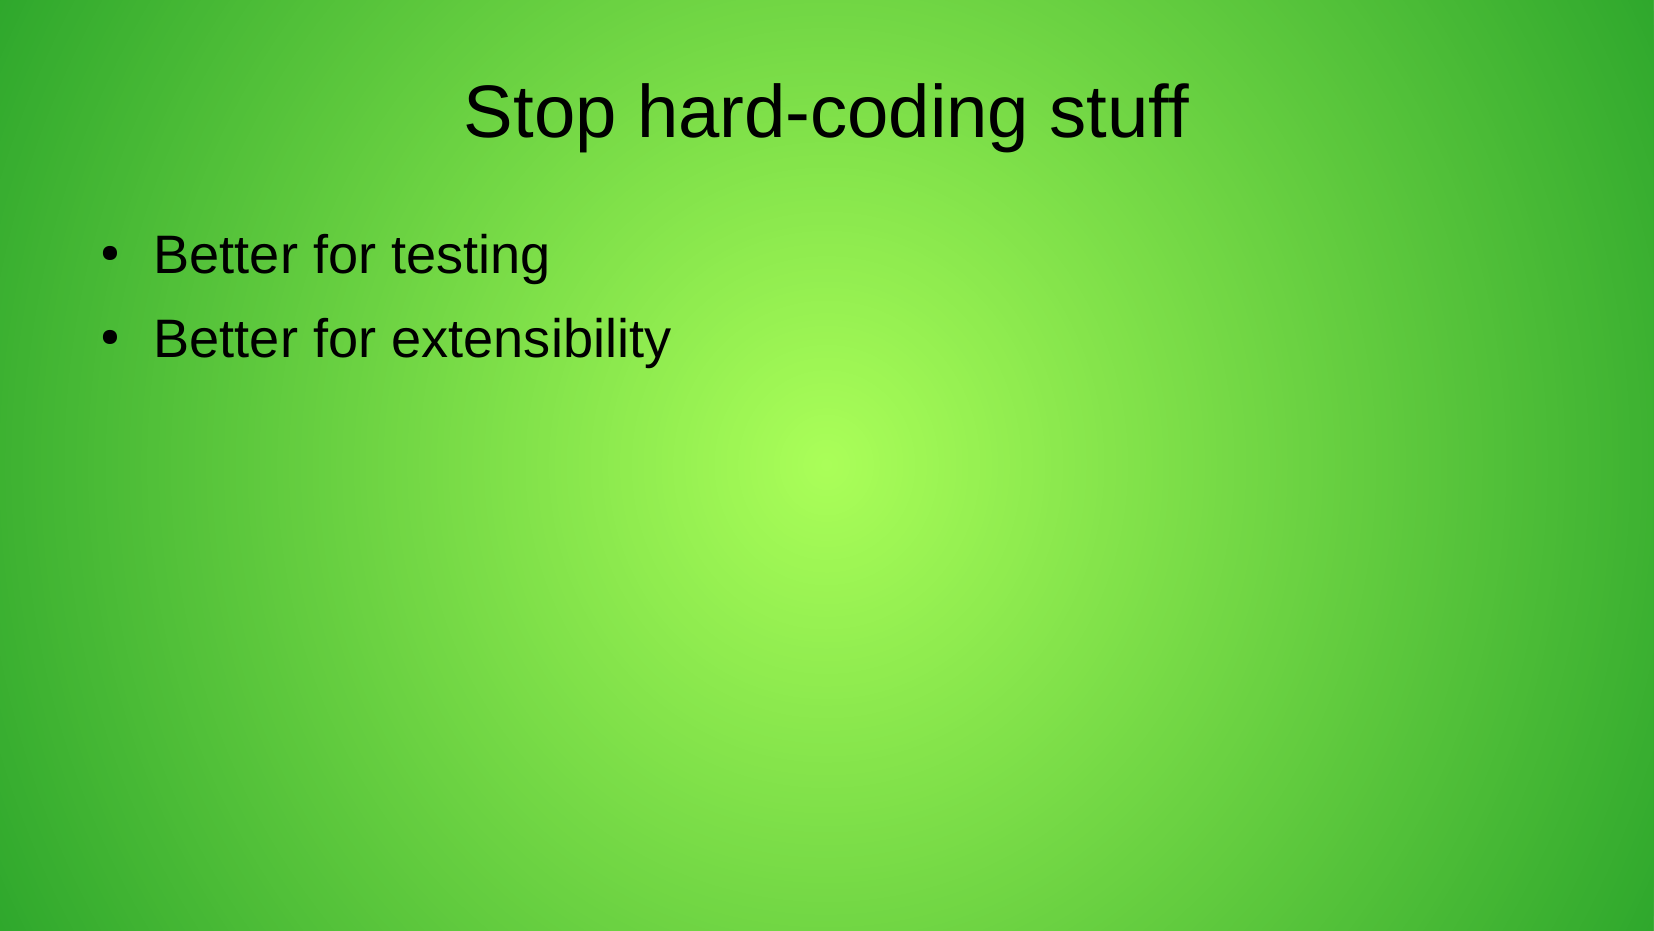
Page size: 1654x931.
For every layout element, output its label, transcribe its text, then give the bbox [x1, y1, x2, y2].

list Better for testing Better for extensibility [82, 224, 1571, 764]
title Stop hard-coding stuff [82, 35, 1571, 189]
